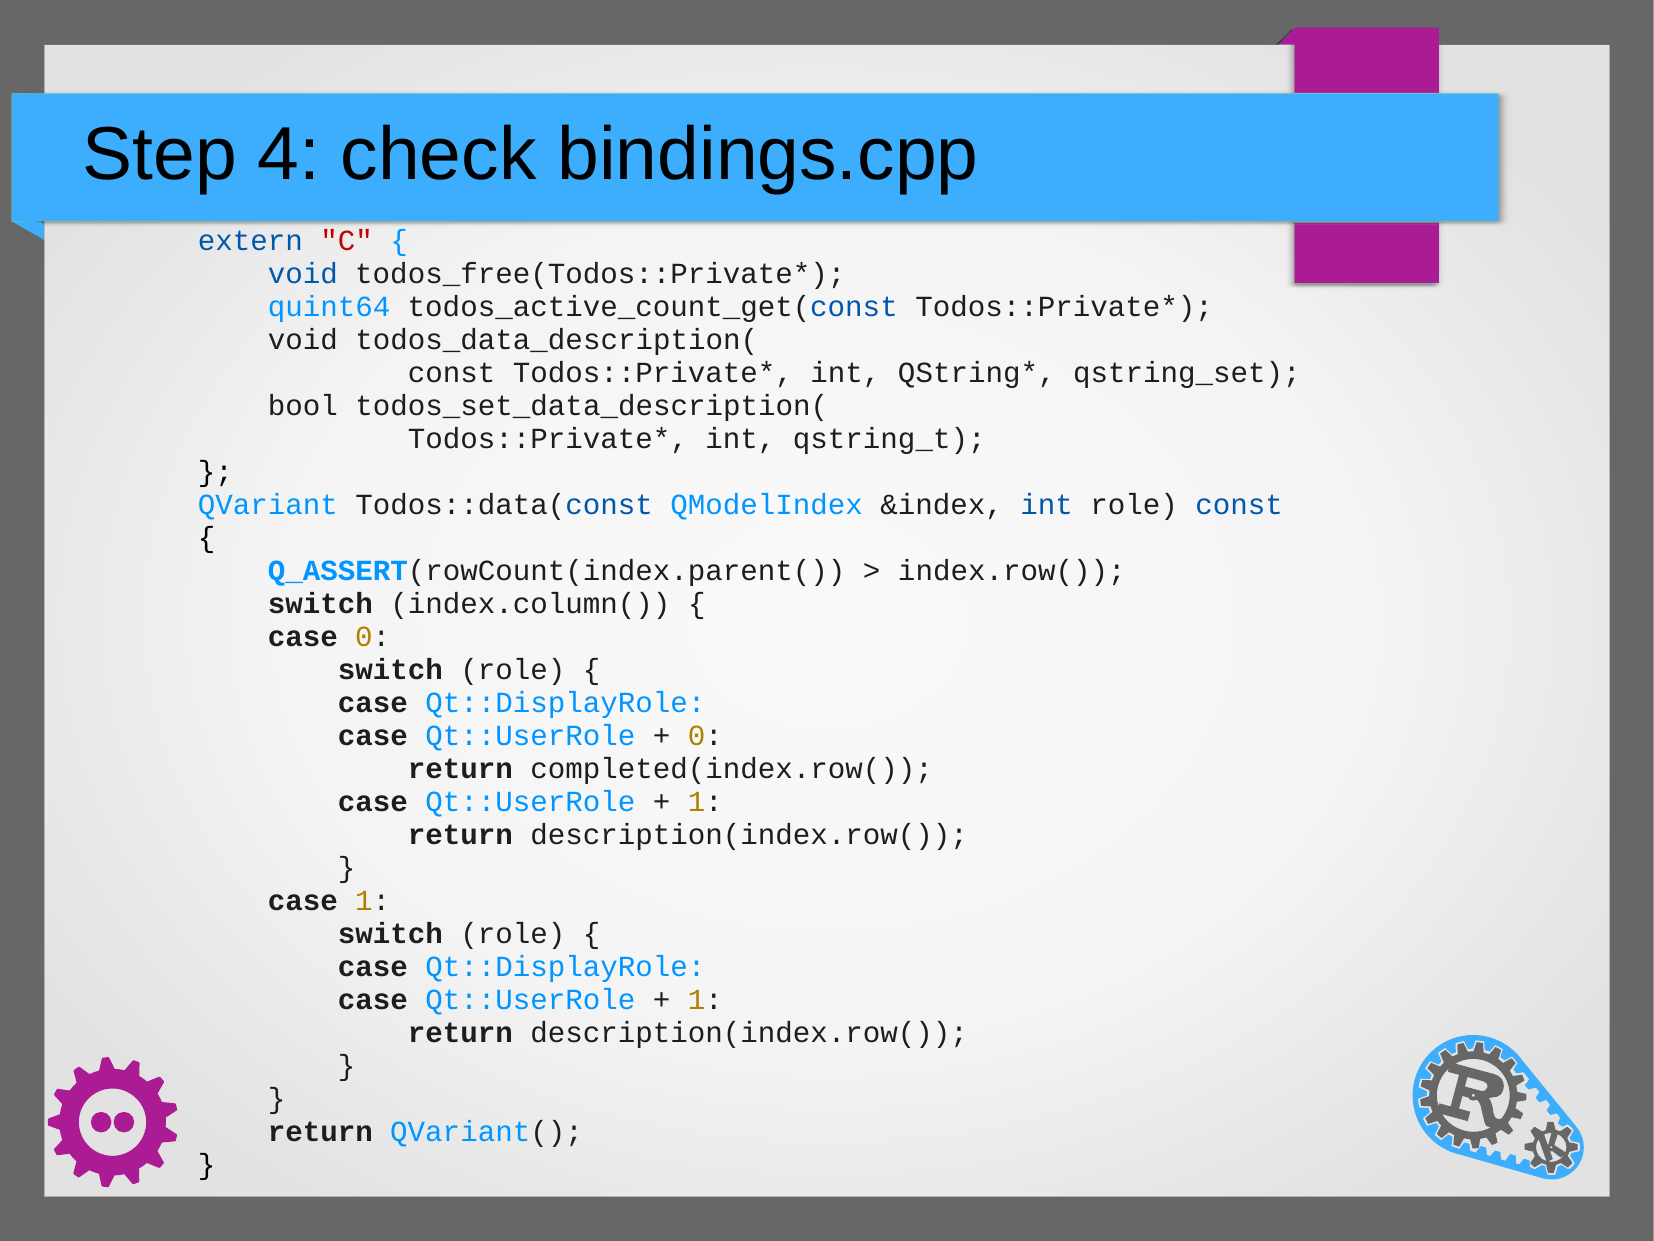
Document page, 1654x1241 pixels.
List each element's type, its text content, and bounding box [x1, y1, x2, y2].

title Step 4: check bindings.cpp [82, 94, 1264, 213]
text_box extern "C" { void todos_free(Todos::Private*); quint64 todos_active_count_get(const Todos::Private*); void todos_data_description( const Todos::Private*, int, QString*, qstring_set); bool todos_set_data_description( Todos::Private*, int, qstring_t); }; QVariant Todos::data(const QModelIndex &index, int role) const { Q_ASSERT(rowCount(index.parent()) > index.row()); switch (index.column()) { case 0: switch (role) { case Qt::DisplayRole: case Qt::UserRole + 0: return completed(index.row()); case Qt::UserRole + 1: return description(index.row()); } case 1: switch (role) { case Qt::DisplayRole: case Qt::UserRole + 1: return description(index.row()); } } return QVariant(); } [183, 218, 1654, 1191]
picture [0, 0, 1654, 1241]
